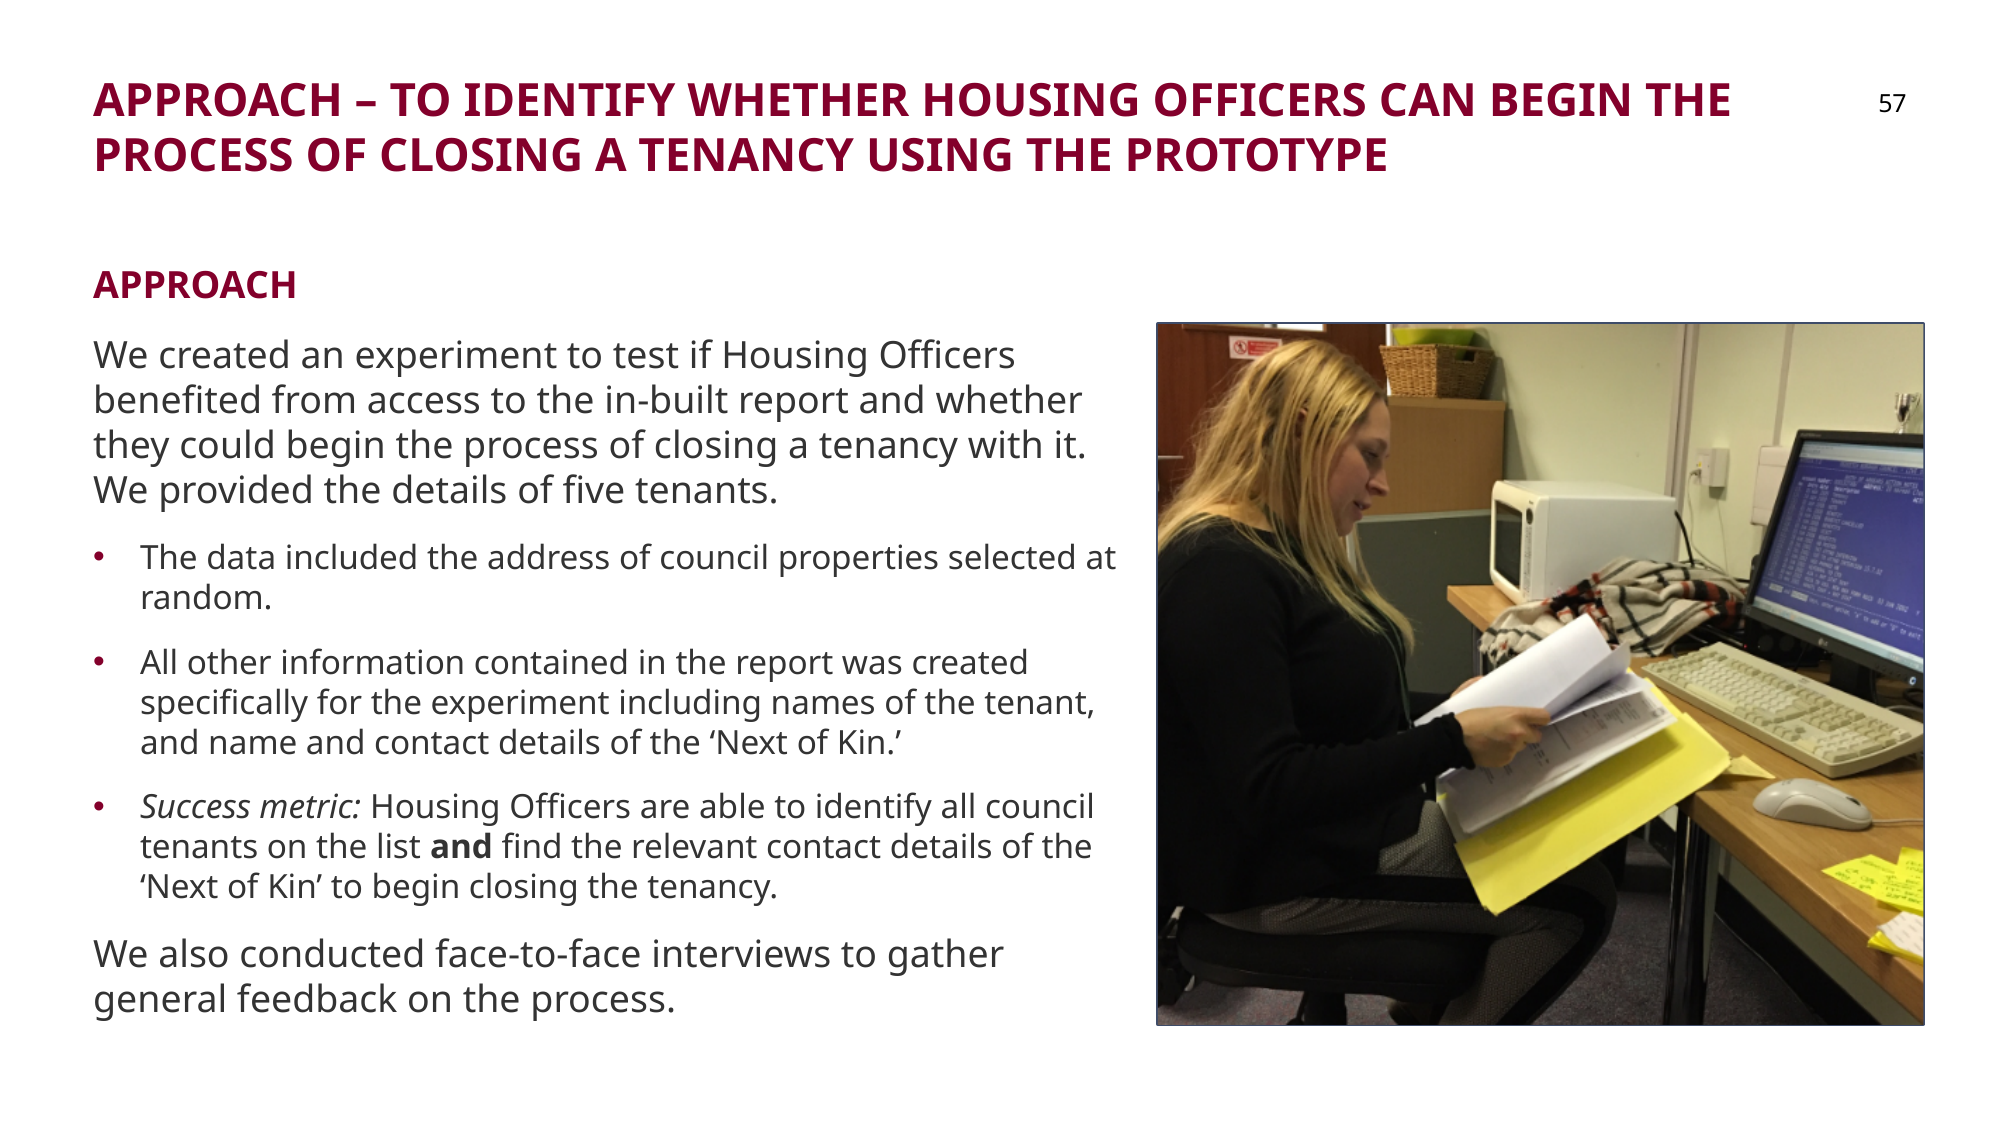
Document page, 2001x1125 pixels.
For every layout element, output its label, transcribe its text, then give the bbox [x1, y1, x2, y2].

list APPROACH We created an experiment to test if Housing Officers benefited from access to the in-built report and whether they could begin the process of closing a tenancy with it. We provided the details of five tenants. The data included the address of council properties selected at random. All other information contained in the report was created specifically for the experiment including names of the tenant, and name and contact details of the ‘Next of Kin.’ Success metric: Housing Officers are able to identify all council tenants on the list and find the relevant contact details of the ‘Next of Kin’ to begin closing the tenancy. We also conducted face-to-face interviews to gather general feedback on the process. [93, 261, 1134, 1125]
slide_number <number> [1850, 87, 1907, 148]
picture [1157, 324, 1924, 1025]
title APPROACH – TO IDENTIFY WHETHER HOUSING OFFICERS CAN BEGIN THE PROCESS OF CLOSING A TENANCY USING THE PROTOTYPE [93, 70, 1809, 215]
